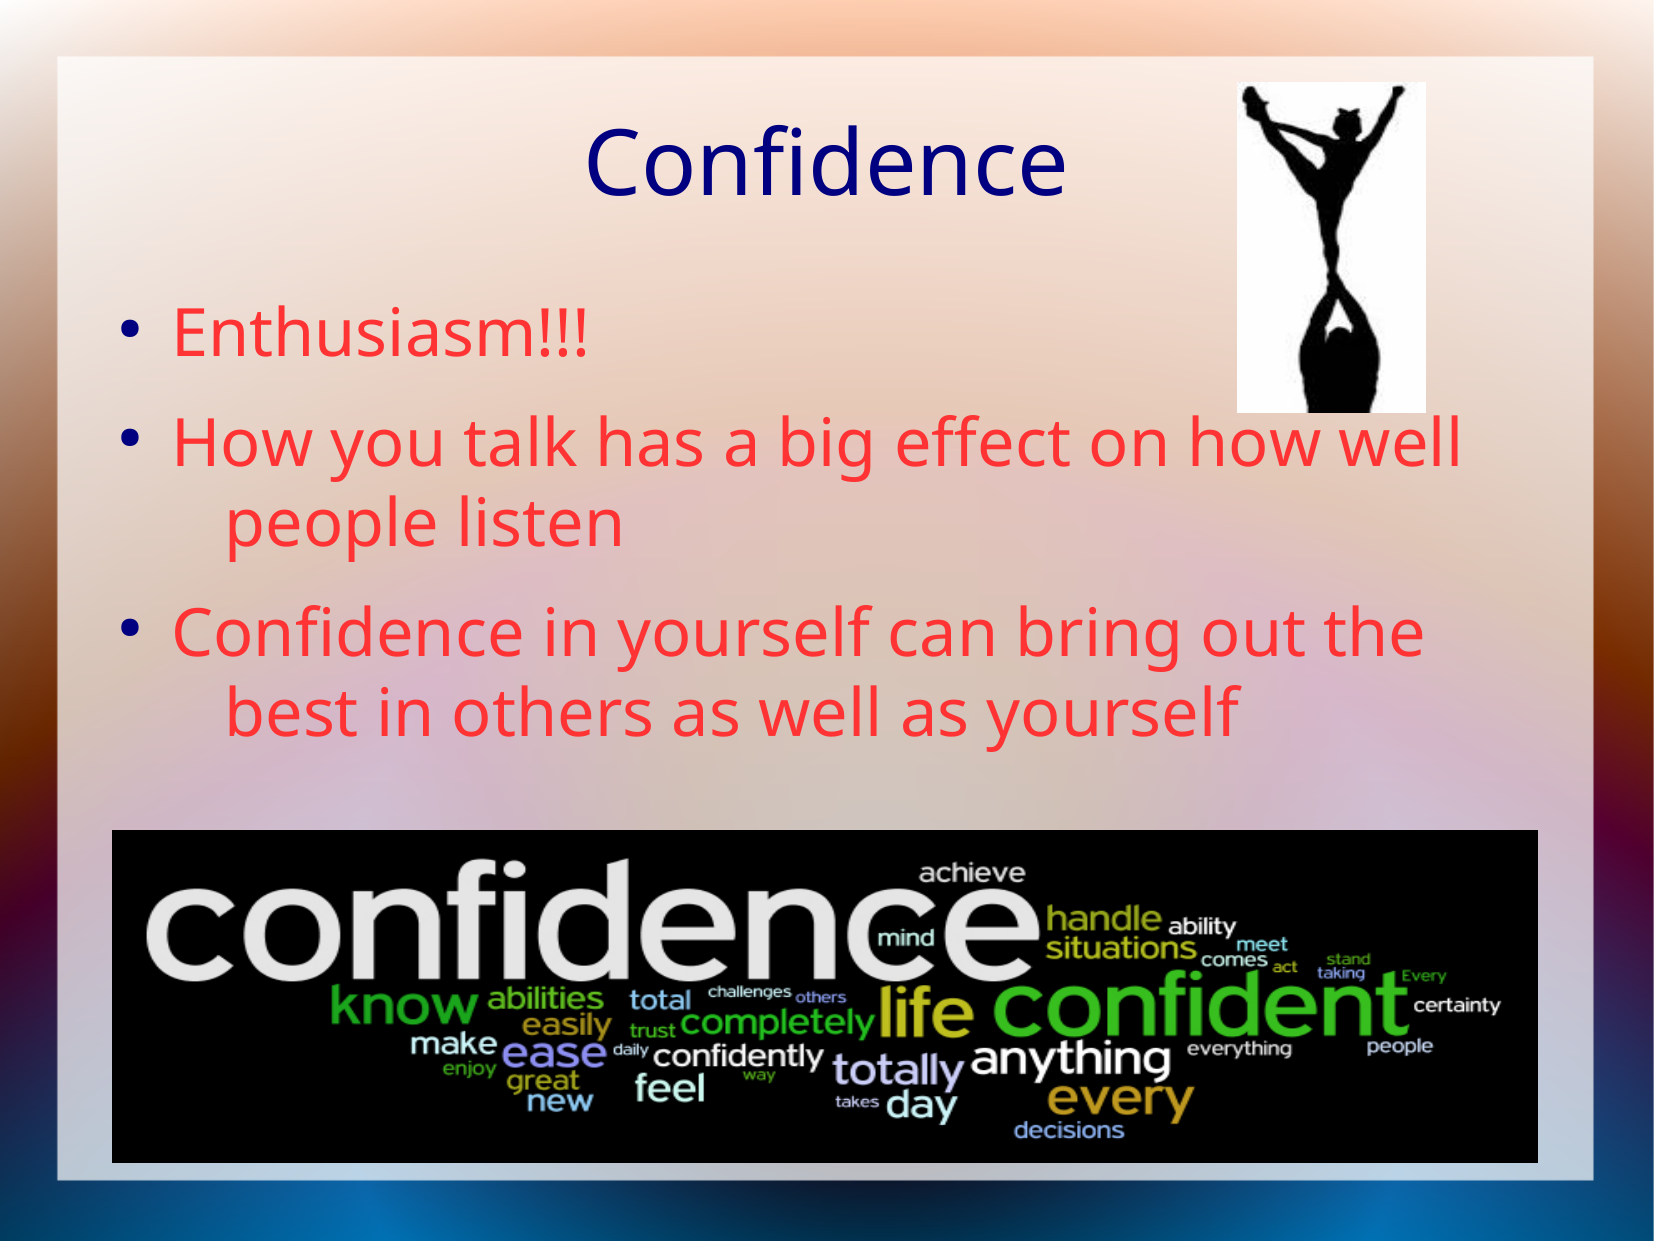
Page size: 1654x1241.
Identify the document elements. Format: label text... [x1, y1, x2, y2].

title Confidence [82, 62, 1571, 256]
picture [1237, 82, 1426, 413]
picture [112, 830, 1538, 1163]
list Enthusiasm!!! How you talk has a big effect on how well people listen Confidence in yourself can bring out the best in others as well as yourself [82, 290, 1571, 1019]
